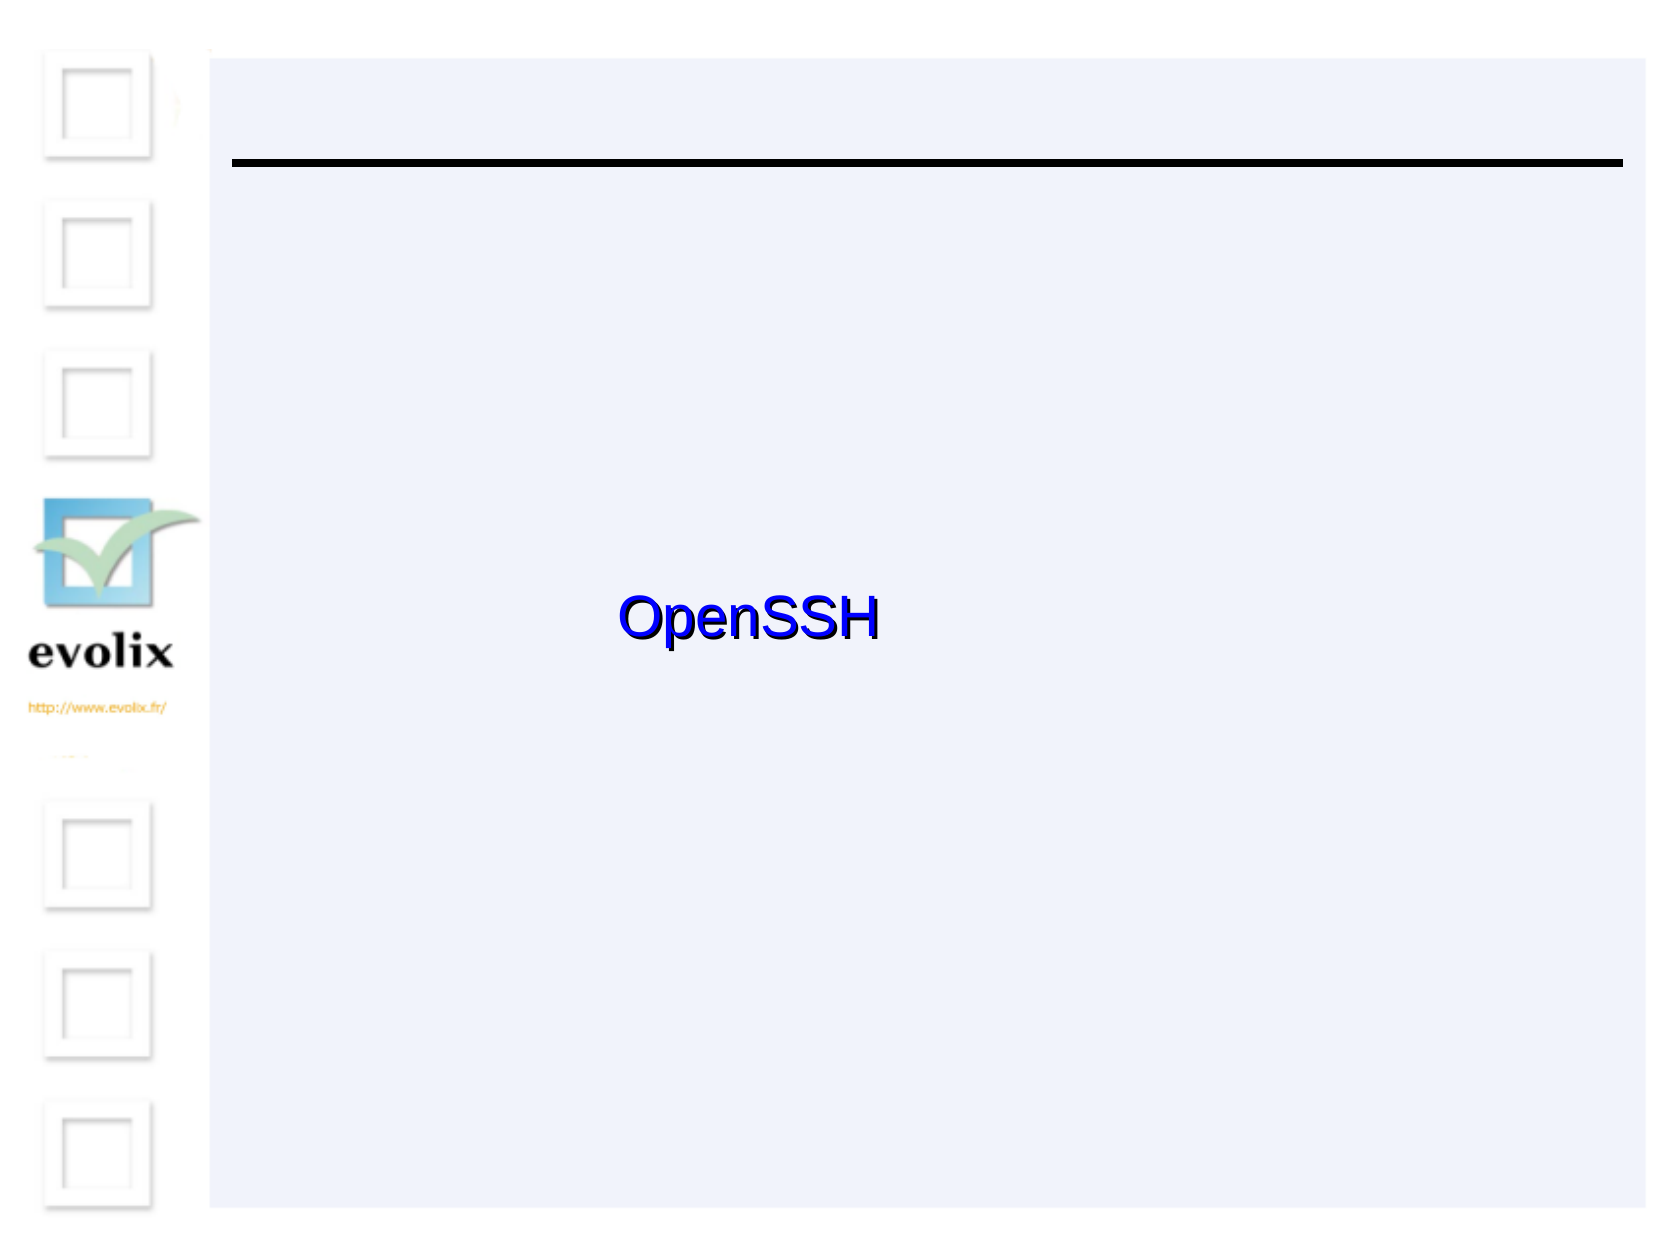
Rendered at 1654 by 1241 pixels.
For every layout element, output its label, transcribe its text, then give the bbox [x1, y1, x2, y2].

picture [0, 49, 1654, 1218]
text_box OpenSSH [602, 576, 895, 657]
